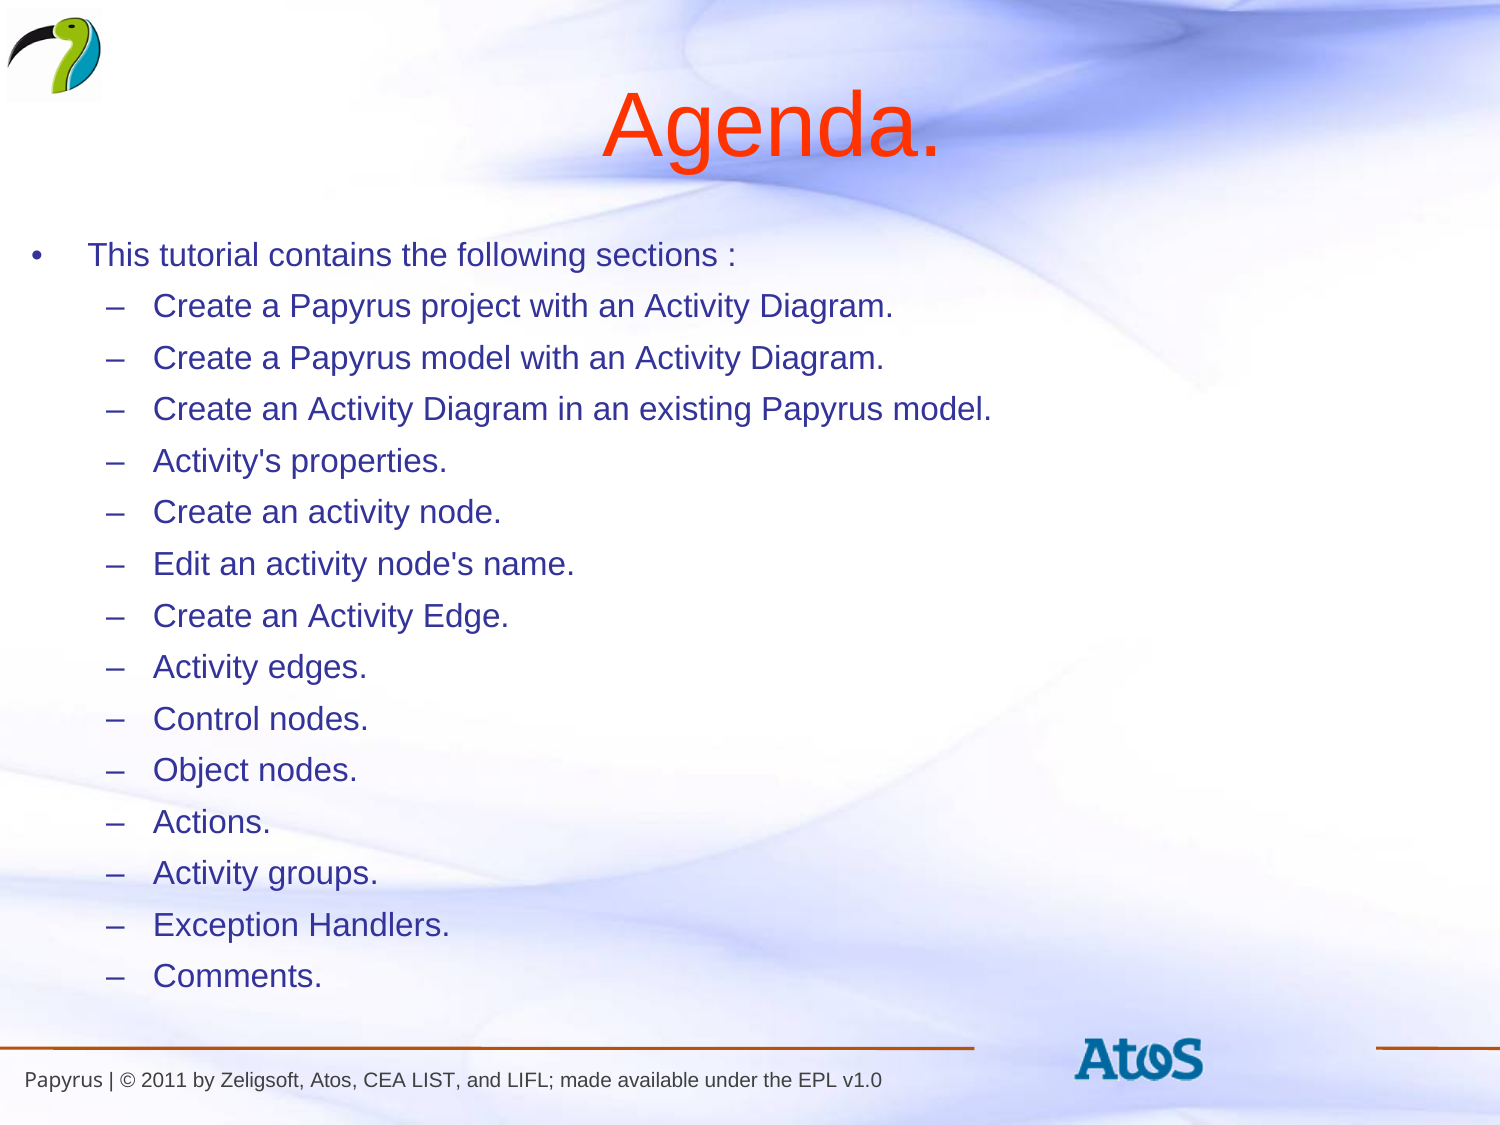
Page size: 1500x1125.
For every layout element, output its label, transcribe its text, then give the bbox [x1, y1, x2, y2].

picture [0, 0, 1500, 1125]
list This tutorial contains the following sections : Create a Papyrus project with an Activity Diagram. Create a Papyrus model with an Activity Diagram. Create an Activity Diagram in an existing Papyrus model. Activity's properties. Create an activity node. Edit an activity node's name. Create an Activity Edge. Activity edges. Control nodes. Object nodes. Actions. Activity groups. Exception Handlers. Comments. [31, 236, 1469, 999]
title Agenda. [283, 64, 1264, 186]
